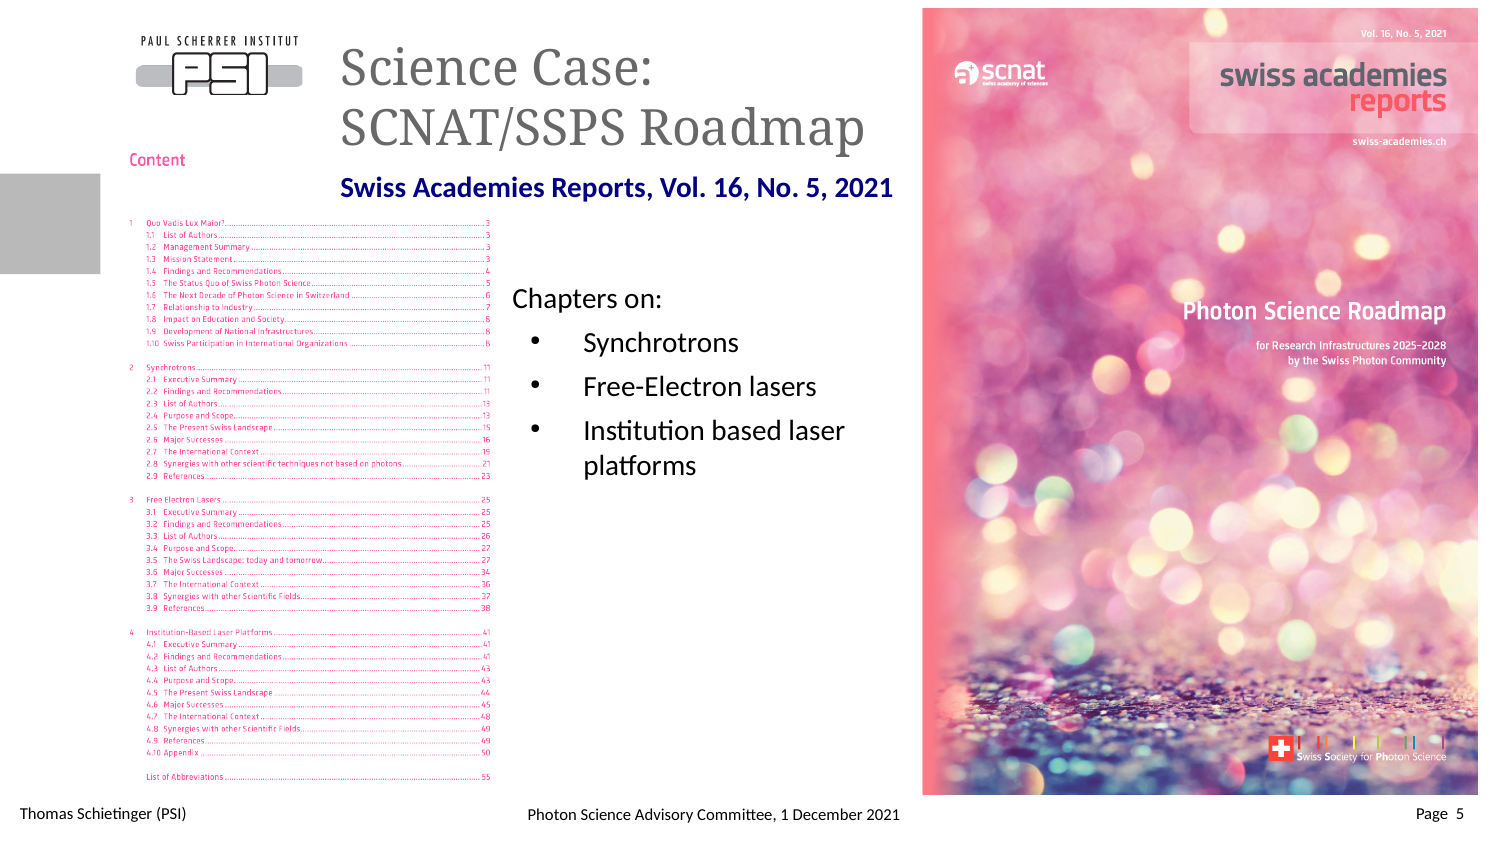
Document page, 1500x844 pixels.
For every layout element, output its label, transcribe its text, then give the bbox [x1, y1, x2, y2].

text_box Swiss Academies Reports, Vol. 16, No. 5, 2021 [325, 168, 910, 213]
title Science Case: SCNAT/SSPS Roadmap [340, 35, 922, 98]
picture [922, 8, 1478, 795]
picture [126, 134, 519, 800]
list Chapters on: Synchrotrons Free-Electron lasers Institution based laser platforms [519, 279, 922, 772]
